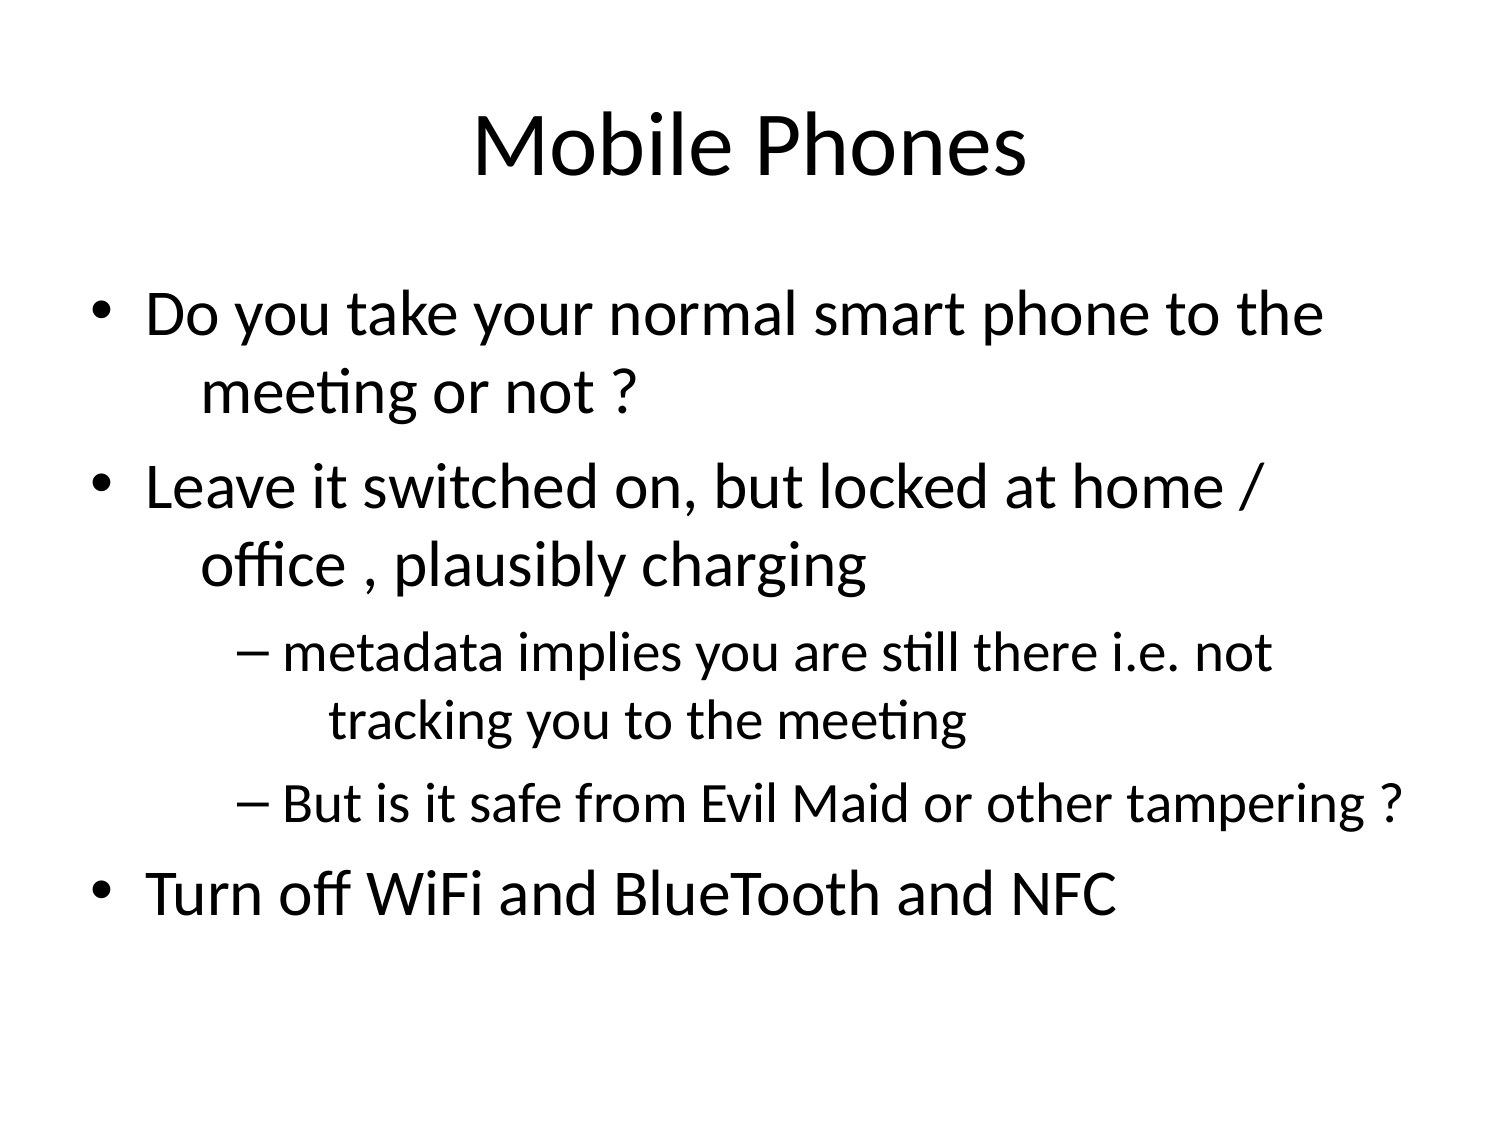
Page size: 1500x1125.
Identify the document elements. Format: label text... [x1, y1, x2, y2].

list Do you take your normal smart phone to the meeting or not ? Leave it switched on, but locked at home / office , plausibly charging metadata implies you are still there i.e. not tracking you to the meeting But is it safe from Evil Maid or other tampering ? Turn off WiFi and BlueTooth and NFC [75, 262, 1426, 1005]
title Mobile Phones [75, 45, 1426, 233]
